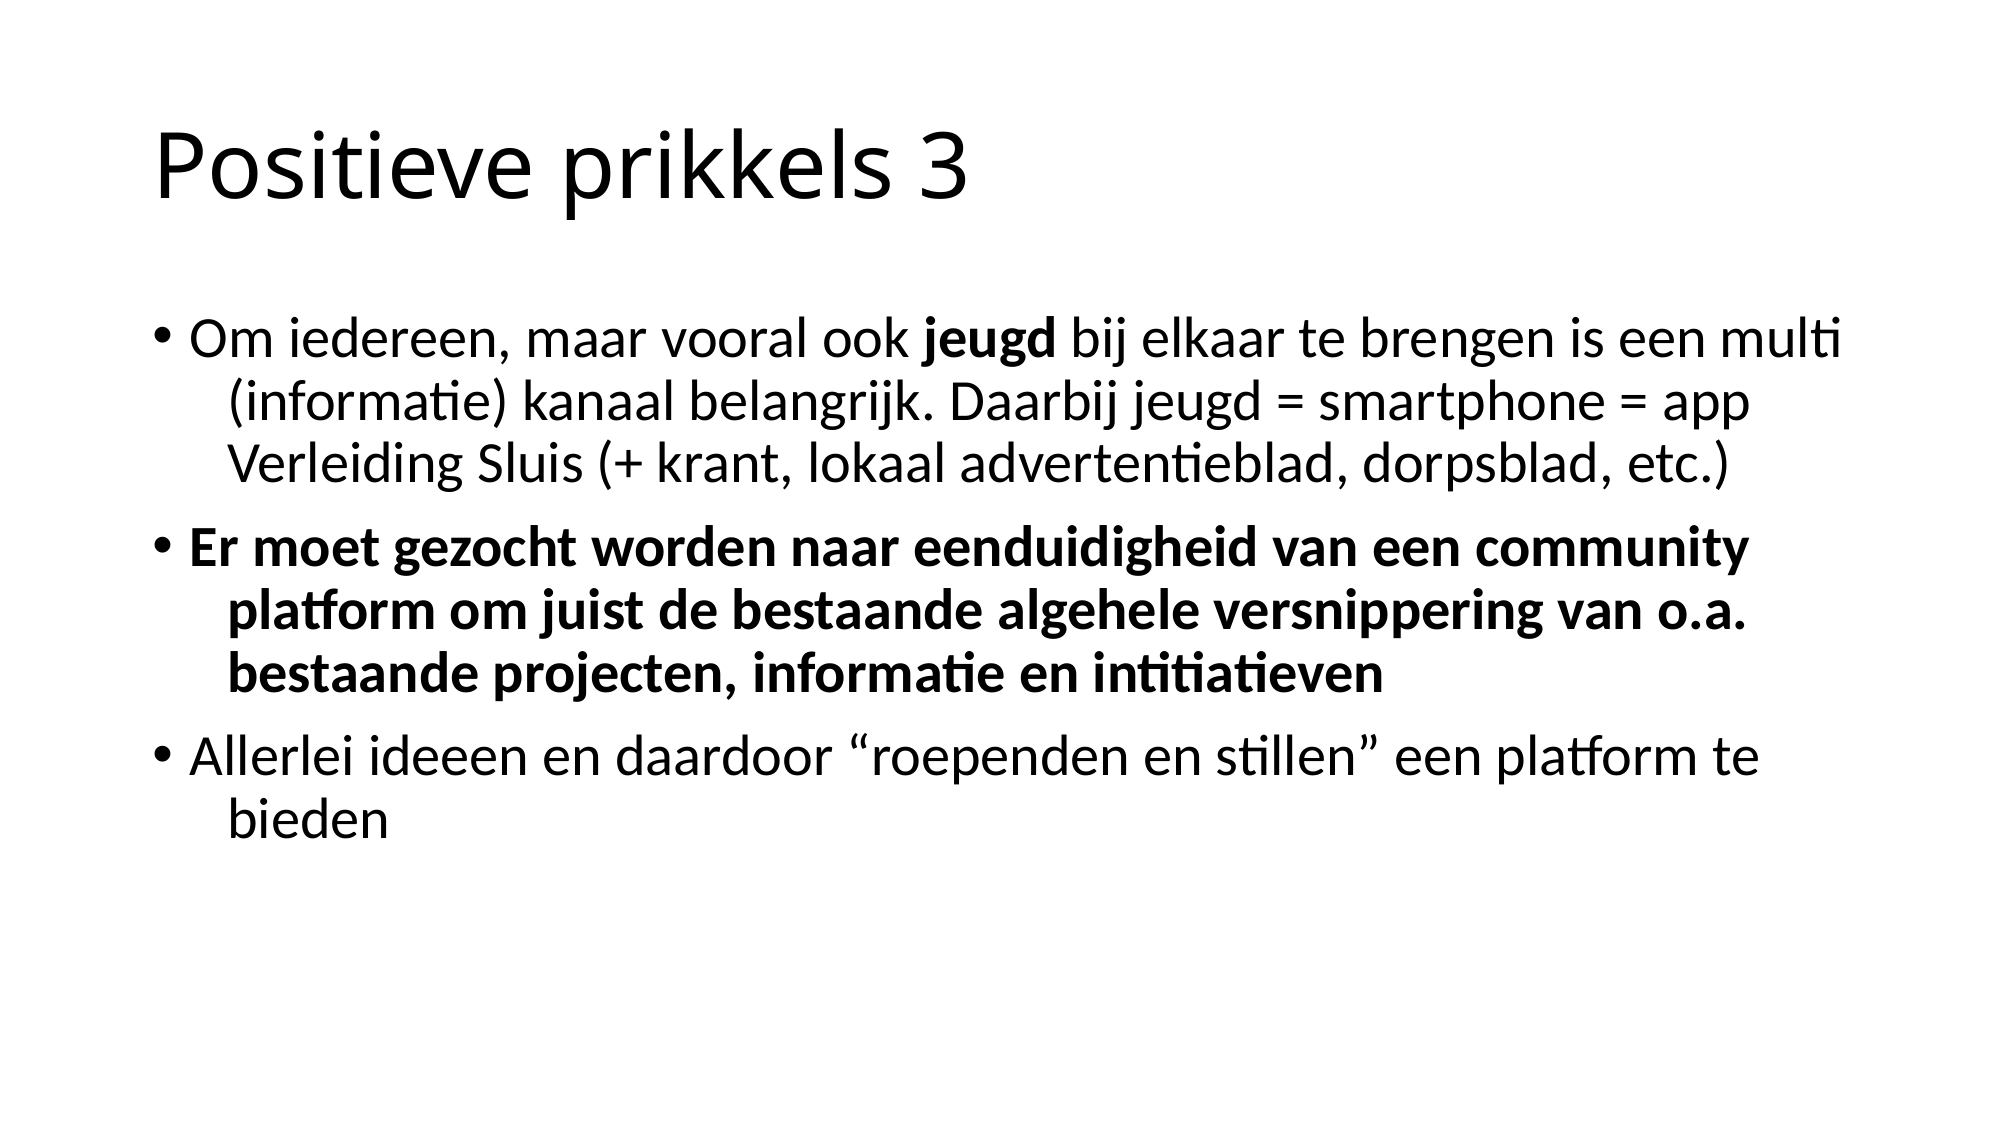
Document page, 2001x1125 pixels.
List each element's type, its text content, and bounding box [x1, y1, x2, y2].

title Positieve prikkels 3 [137, 59, 1863, 278]
list Om iedereen, maar vooral ook jeugd bij elkaar te brengen is een multi (informatie) kanaal belangrijk. Daarbij jeugd = smartphone = app Verleiding Sluis (+ krant, lokaal advertentieblad, dorpsblad, etc.) Er moet gezocht worden naar eenduidigheid van een community platform om juist de bestaande algehele versnippering van o.a. bestaande projecten, informatie en intitiatieven Allerlei ideeen en daardoor “roependen en stillen” een platform te bieden [137, 299, 1863, 1014]
